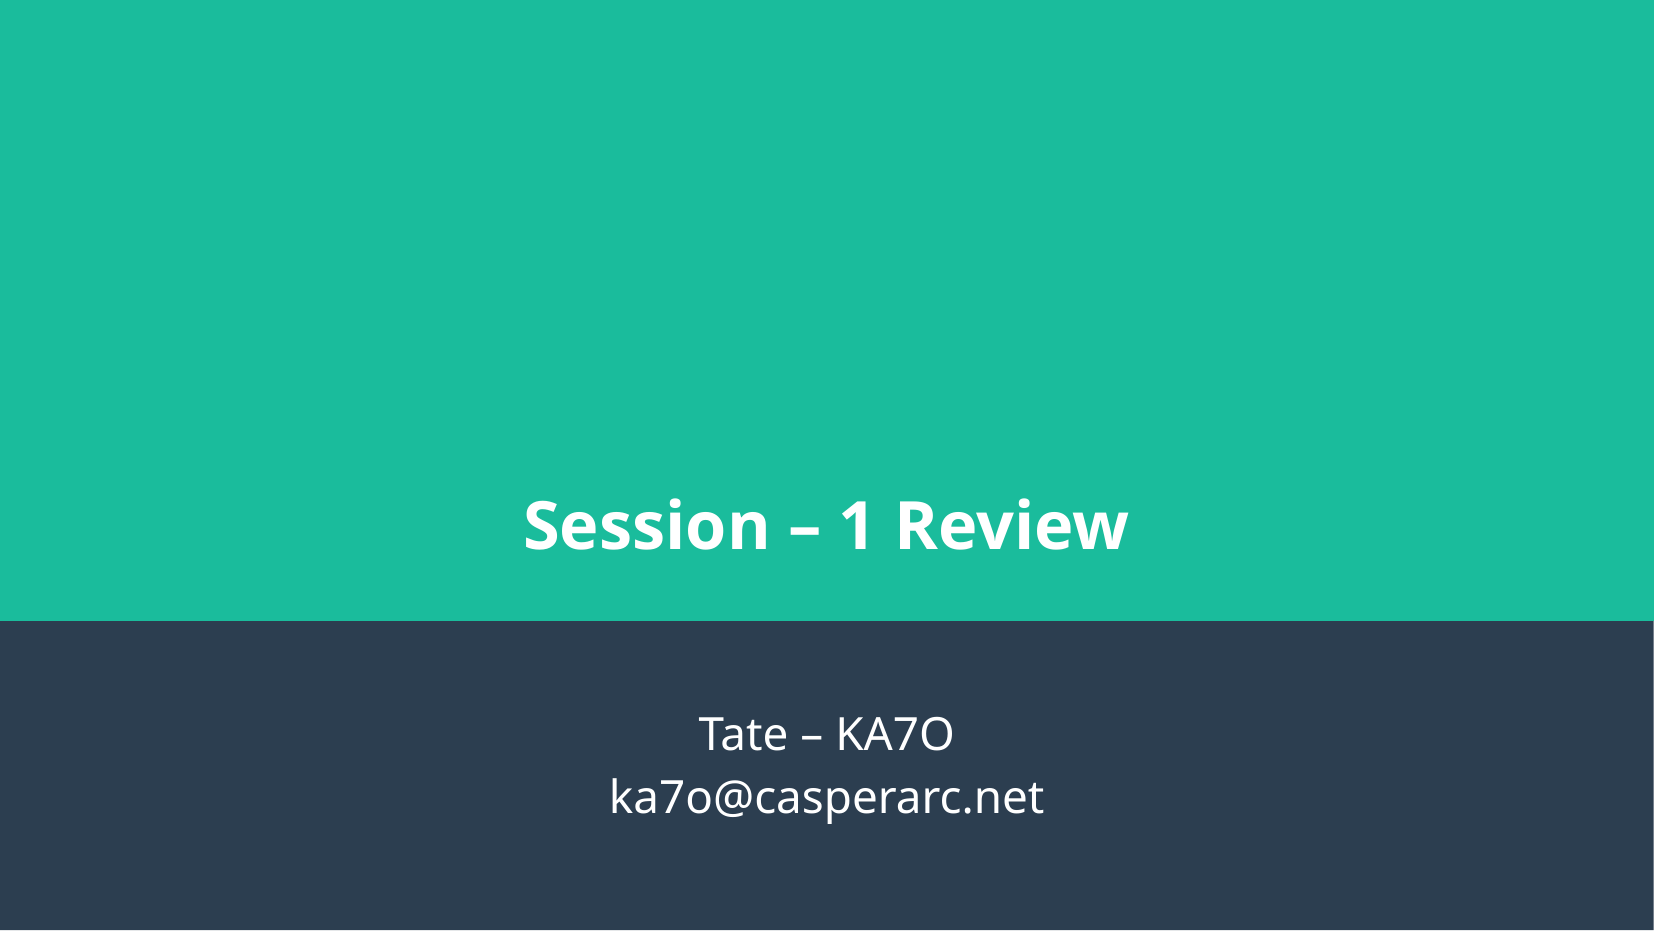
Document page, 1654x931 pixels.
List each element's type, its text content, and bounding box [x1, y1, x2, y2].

title Session – 1 Review [59, 465, 1595, 583]
subtitle Tate – KA7O ka7o@casperarc.net [59, 642, 1595, 886]
